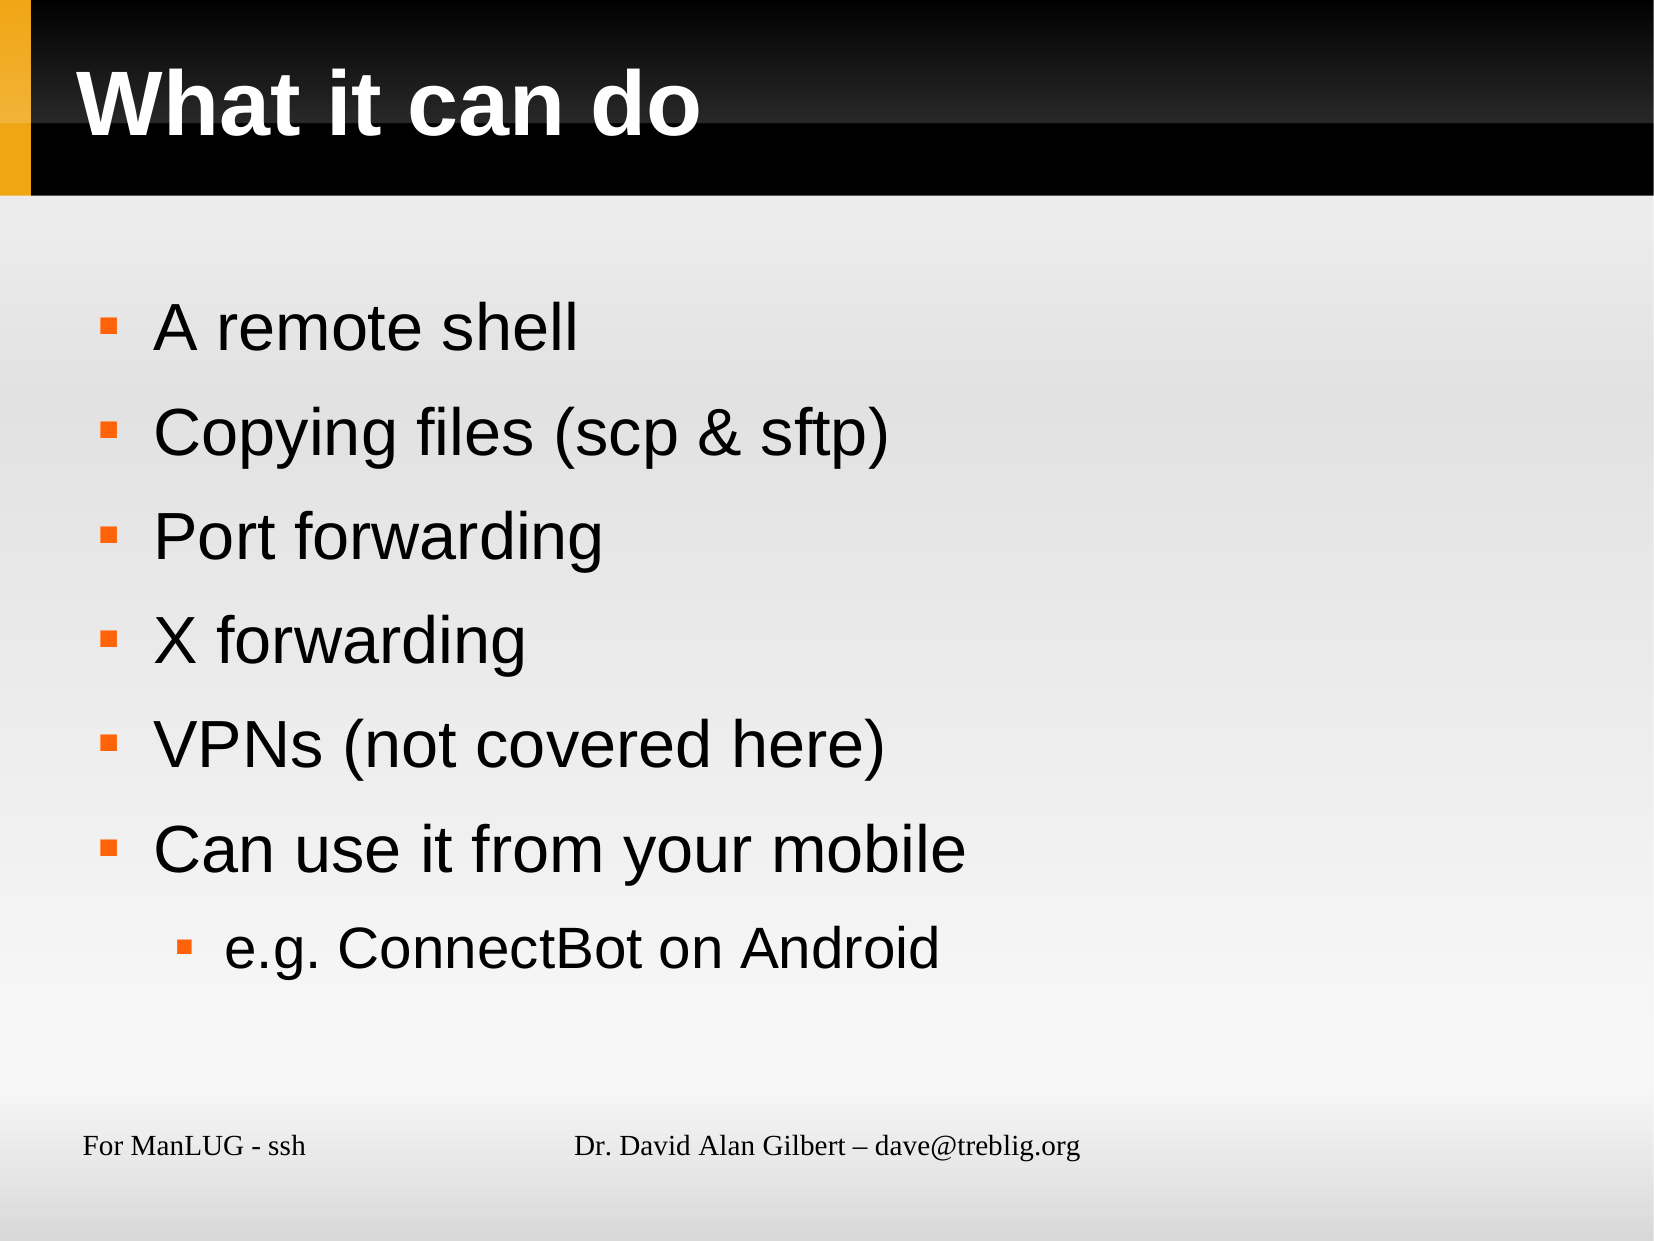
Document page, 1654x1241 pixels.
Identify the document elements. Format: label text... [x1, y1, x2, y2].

list A remote shell Copying files (scp & sftp) Port forwarding X forwarding VPNs (not covered here) Can use it from your mobile e.g. ConnectBot on Android [82, 290, 1571, 1109]
picture [0, 0, 1654, 1241]
title What it can do [76, 0, 1565, 208]
